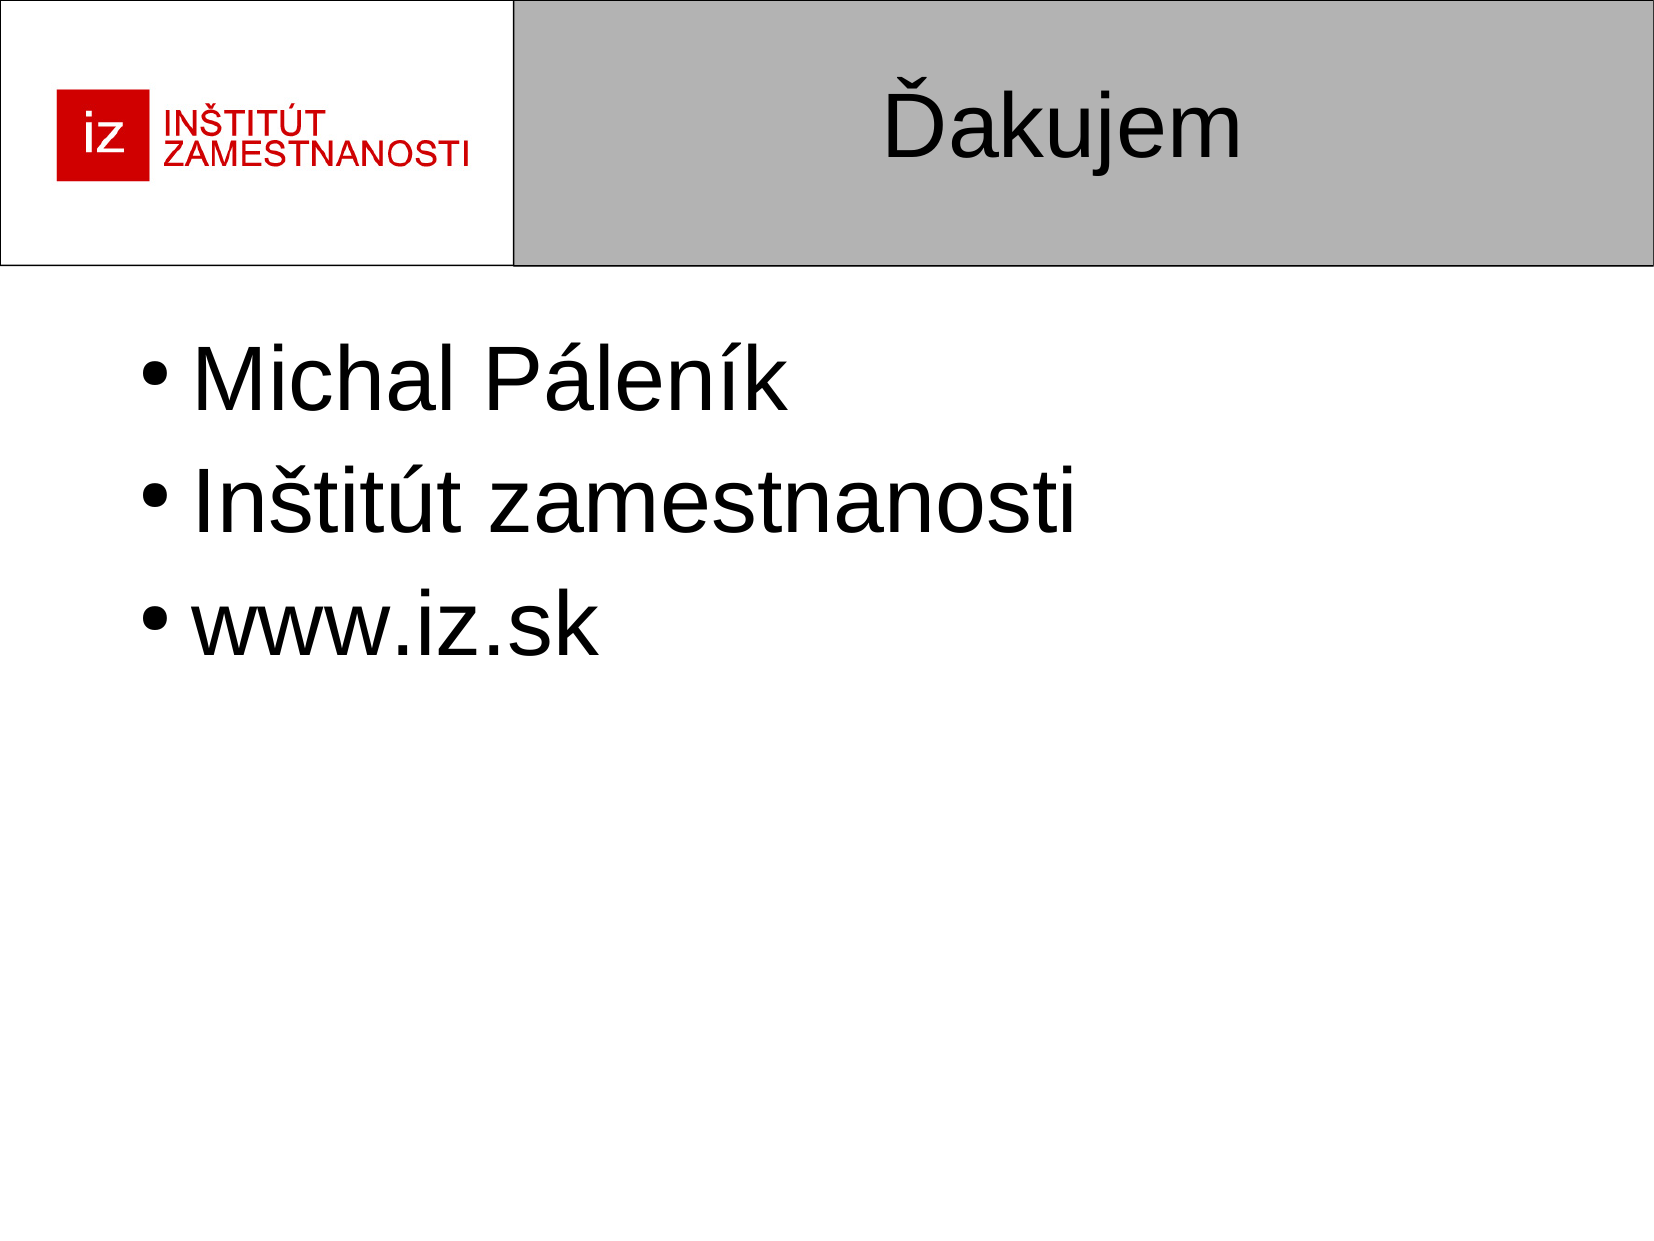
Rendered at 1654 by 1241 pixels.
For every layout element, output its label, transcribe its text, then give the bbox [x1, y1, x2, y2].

picture [5, 8, 512, 257]
title Ďakujem [561, 37, 1565, 229]
list Michal Páleník Inštitút zamestnanosti www.iz.sk [121, 344, 1533, 1112]
